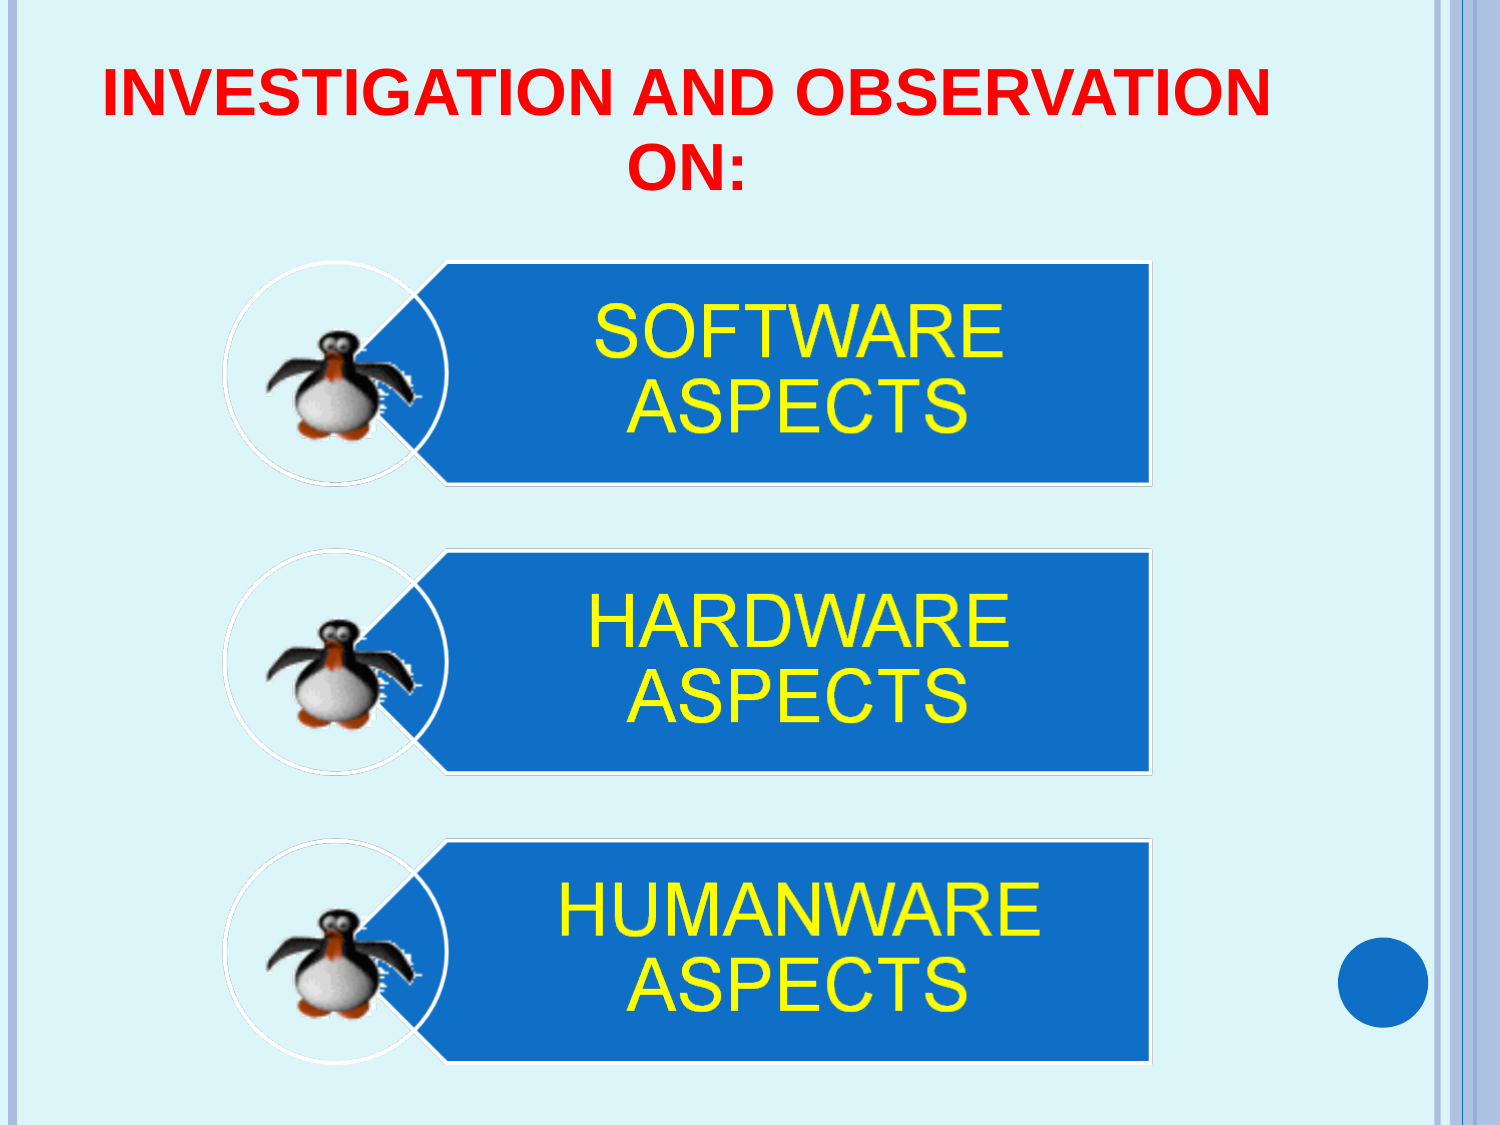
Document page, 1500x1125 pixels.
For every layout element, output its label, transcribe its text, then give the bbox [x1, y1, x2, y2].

title INVESTIGATION AND OBSERVATION ON: [74, 37, 1300, 213]
text_box [73, 259, 1302, 1066]
